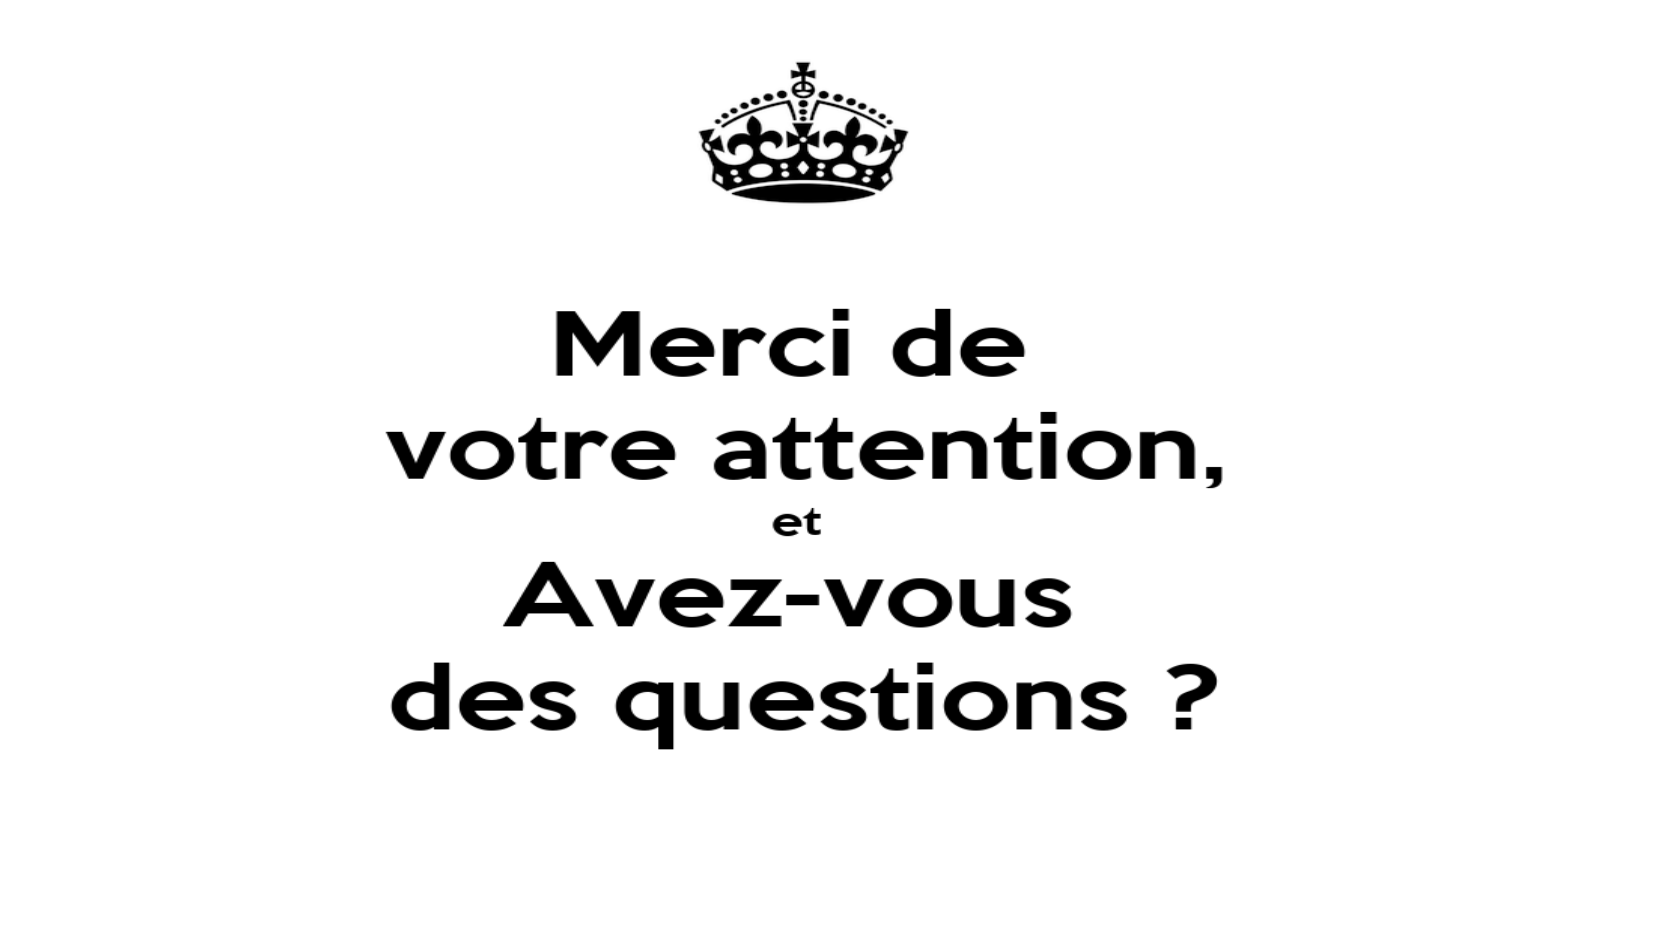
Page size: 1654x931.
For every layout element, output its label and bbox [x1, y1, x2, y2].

picture [353, 36, 1256, 856]
